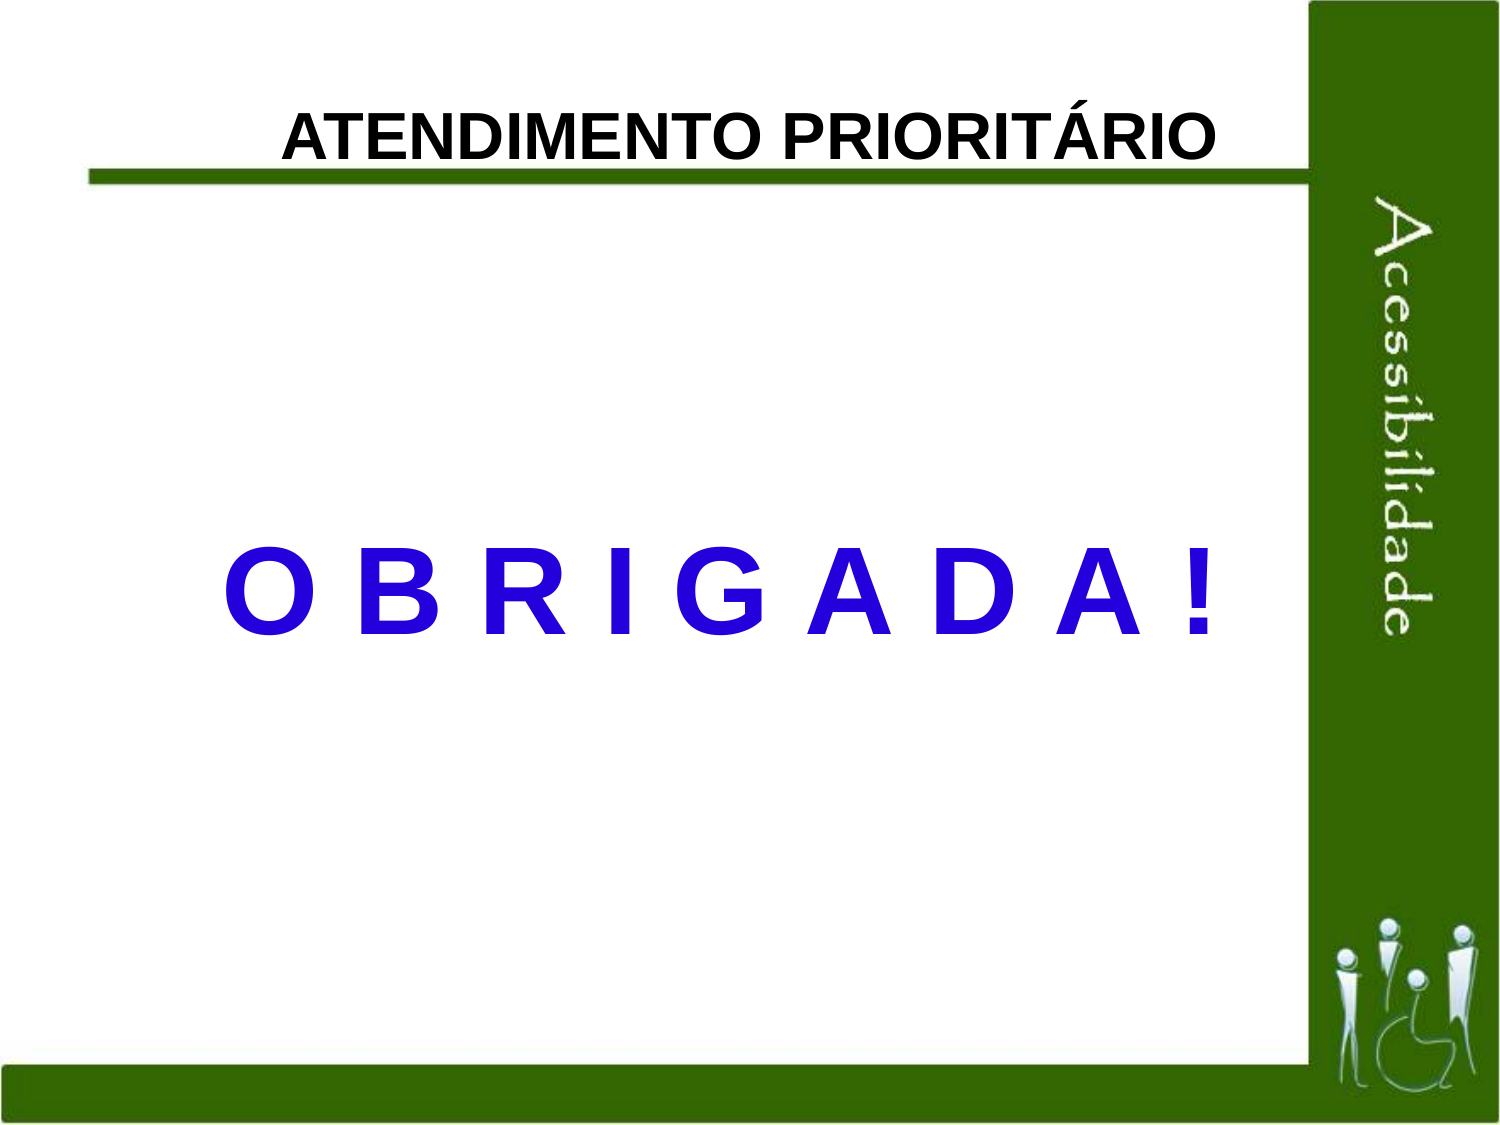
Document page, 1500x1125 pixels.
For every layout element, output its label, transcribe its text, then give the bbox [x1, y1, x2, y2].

picture [0, 0, 1500, 1125]
chart [75, 262, 1425, 930]
title ATENDIMENTO PRIORITÁRIO [75, 45, 1425, 233]
text_box O B R I G A D A ! [206, 354, 1237, 673]
